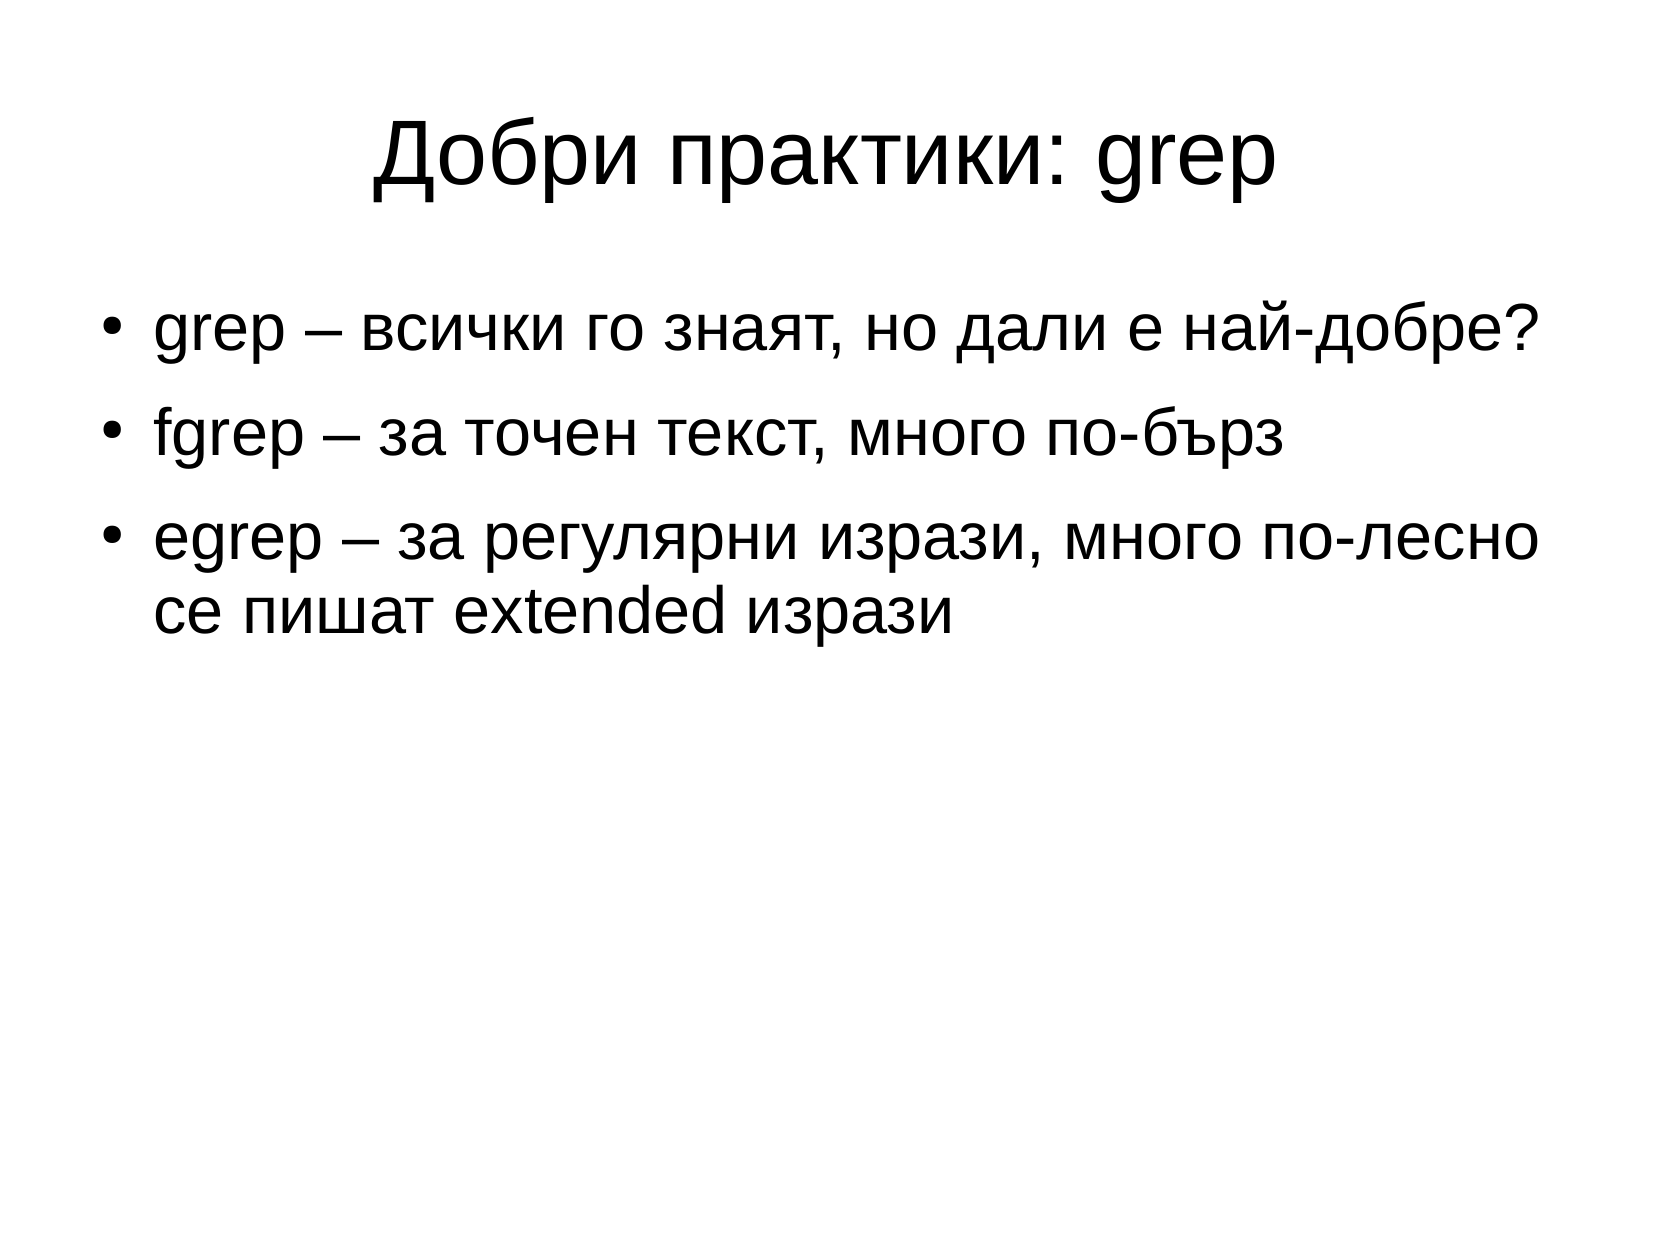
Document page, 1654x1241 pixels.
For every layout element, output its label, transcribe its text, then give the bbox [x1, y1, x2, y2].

title Добри практики: grep [82, 56, 1571, 250]
list grep – всички го знаят, но дали е най-добре? fgrep – за точен текст, много по-бърз egrep – за регулярни изрази, много по-лесно се пишат extended изрази [82, 290, 1571, 1109]
